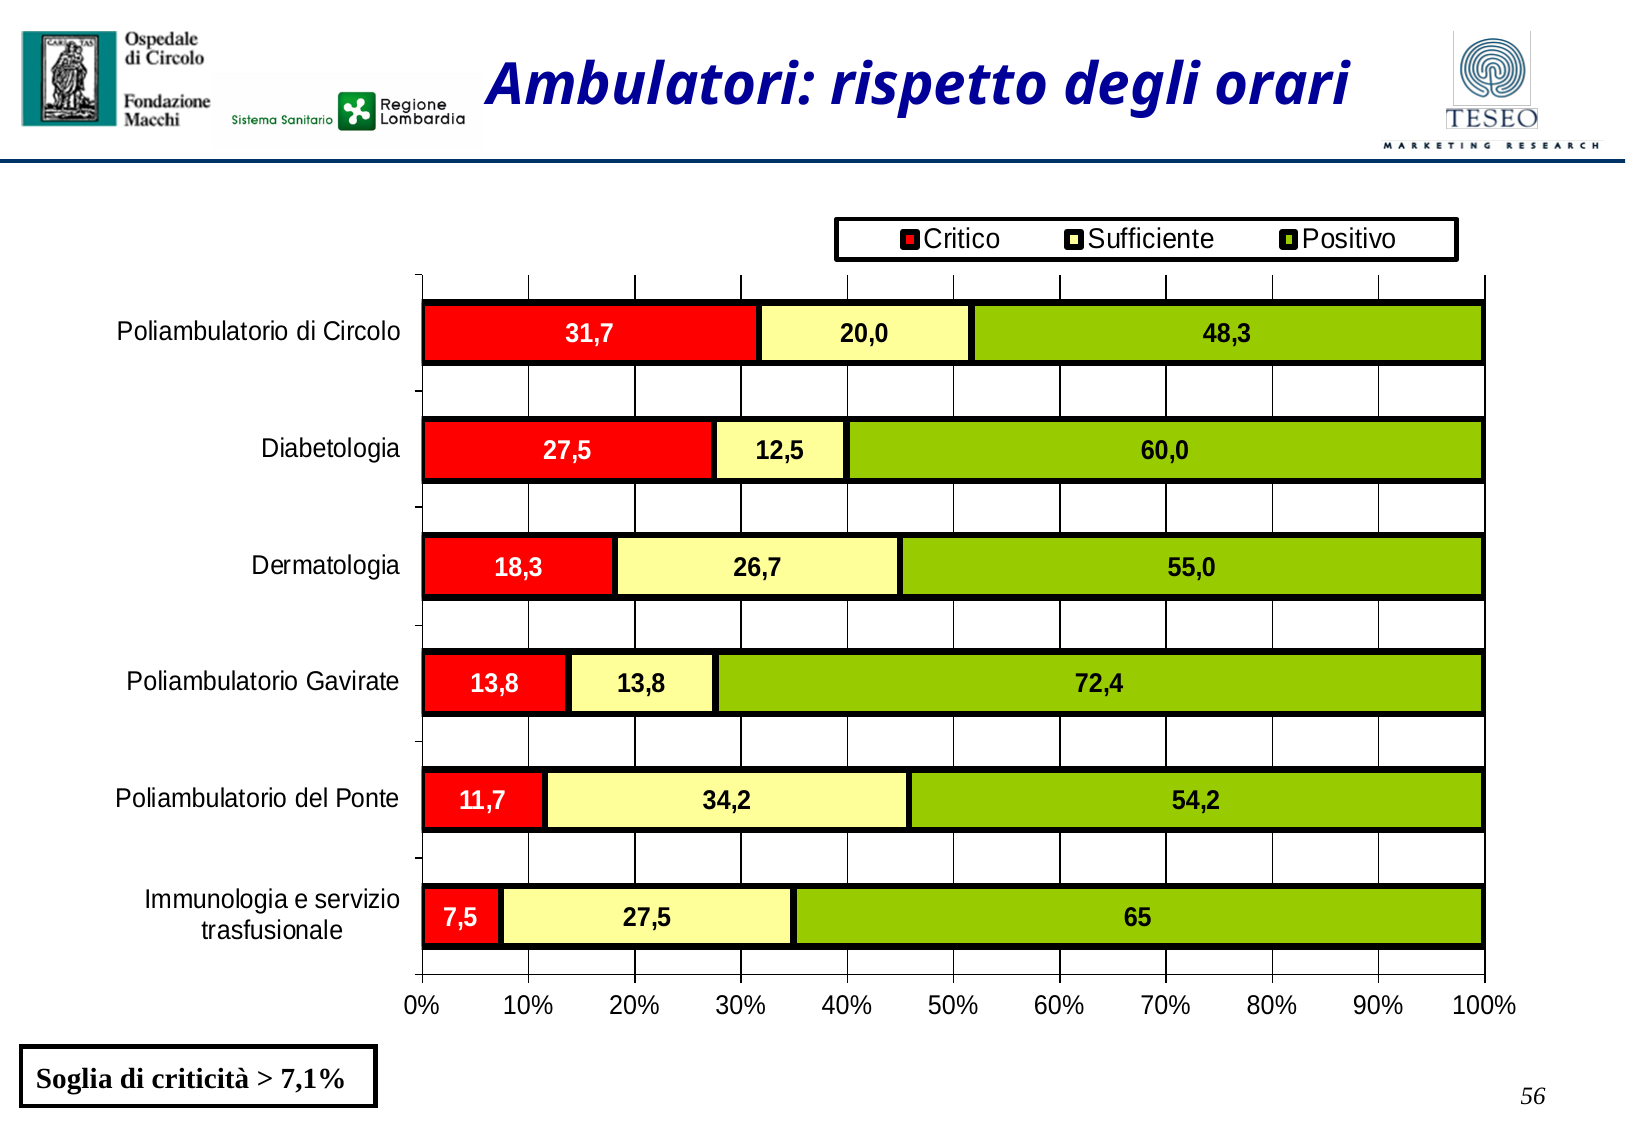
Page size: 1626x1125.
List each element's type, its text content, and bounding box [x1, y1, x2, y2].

text_box Soglia di criticità > 7,1% [21, 1046, 376, 1106]
text_box Ambulatori: rispetto degli orari [375, 18, 1463, 144]
picture [91, 208, 1555, 1041]
picture [21, 31, 483, 149]
picture [1381, 31, 1604, 149]
